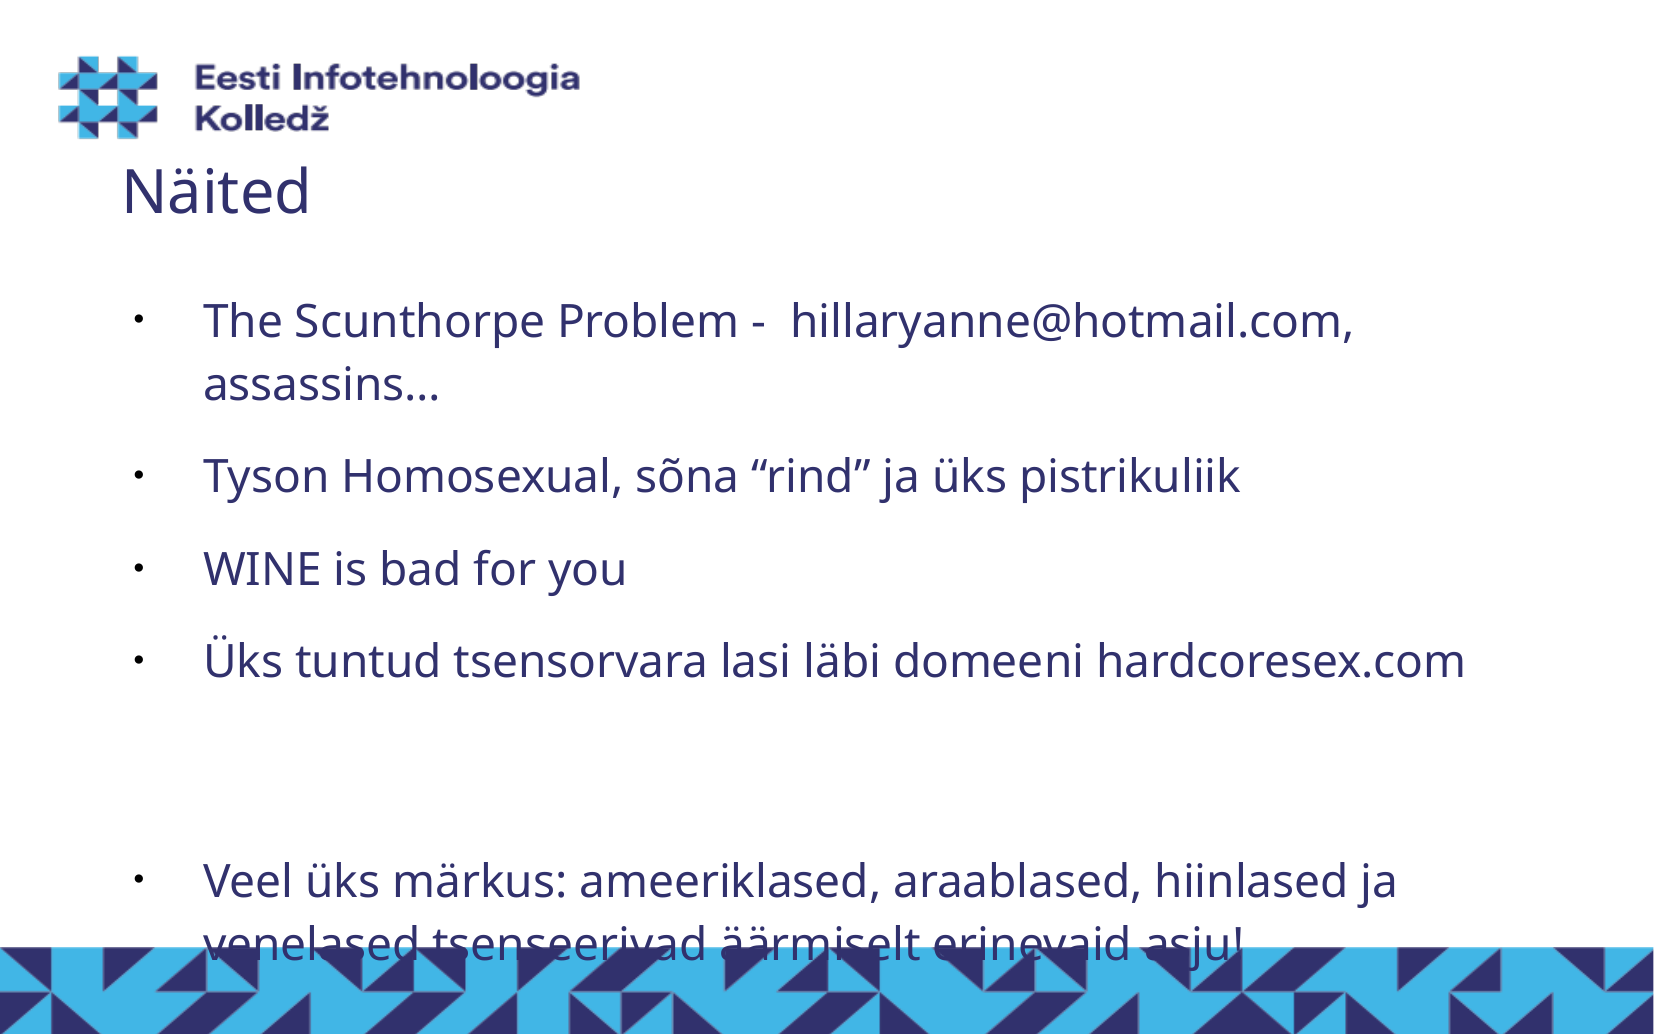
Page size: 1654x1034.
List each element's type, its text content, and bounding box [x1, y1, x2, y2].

title Näited [121, 103, 1534, 276]
list The Scunthorpe Problem - hillaryanne@hotmail.com, assassins… Tyson Homosexual, sõna “rind” ja üks pistrikuliik WINE is bad for you Üks tuntud tsensorvara lasi läbi domeeni hardcoresex.com Veel üks märkus: ameeriklased, araablased, hiinlased ja venelased tsenseerivad äärmiselt erinevaid asju! [121, 287, 1534, 949]
